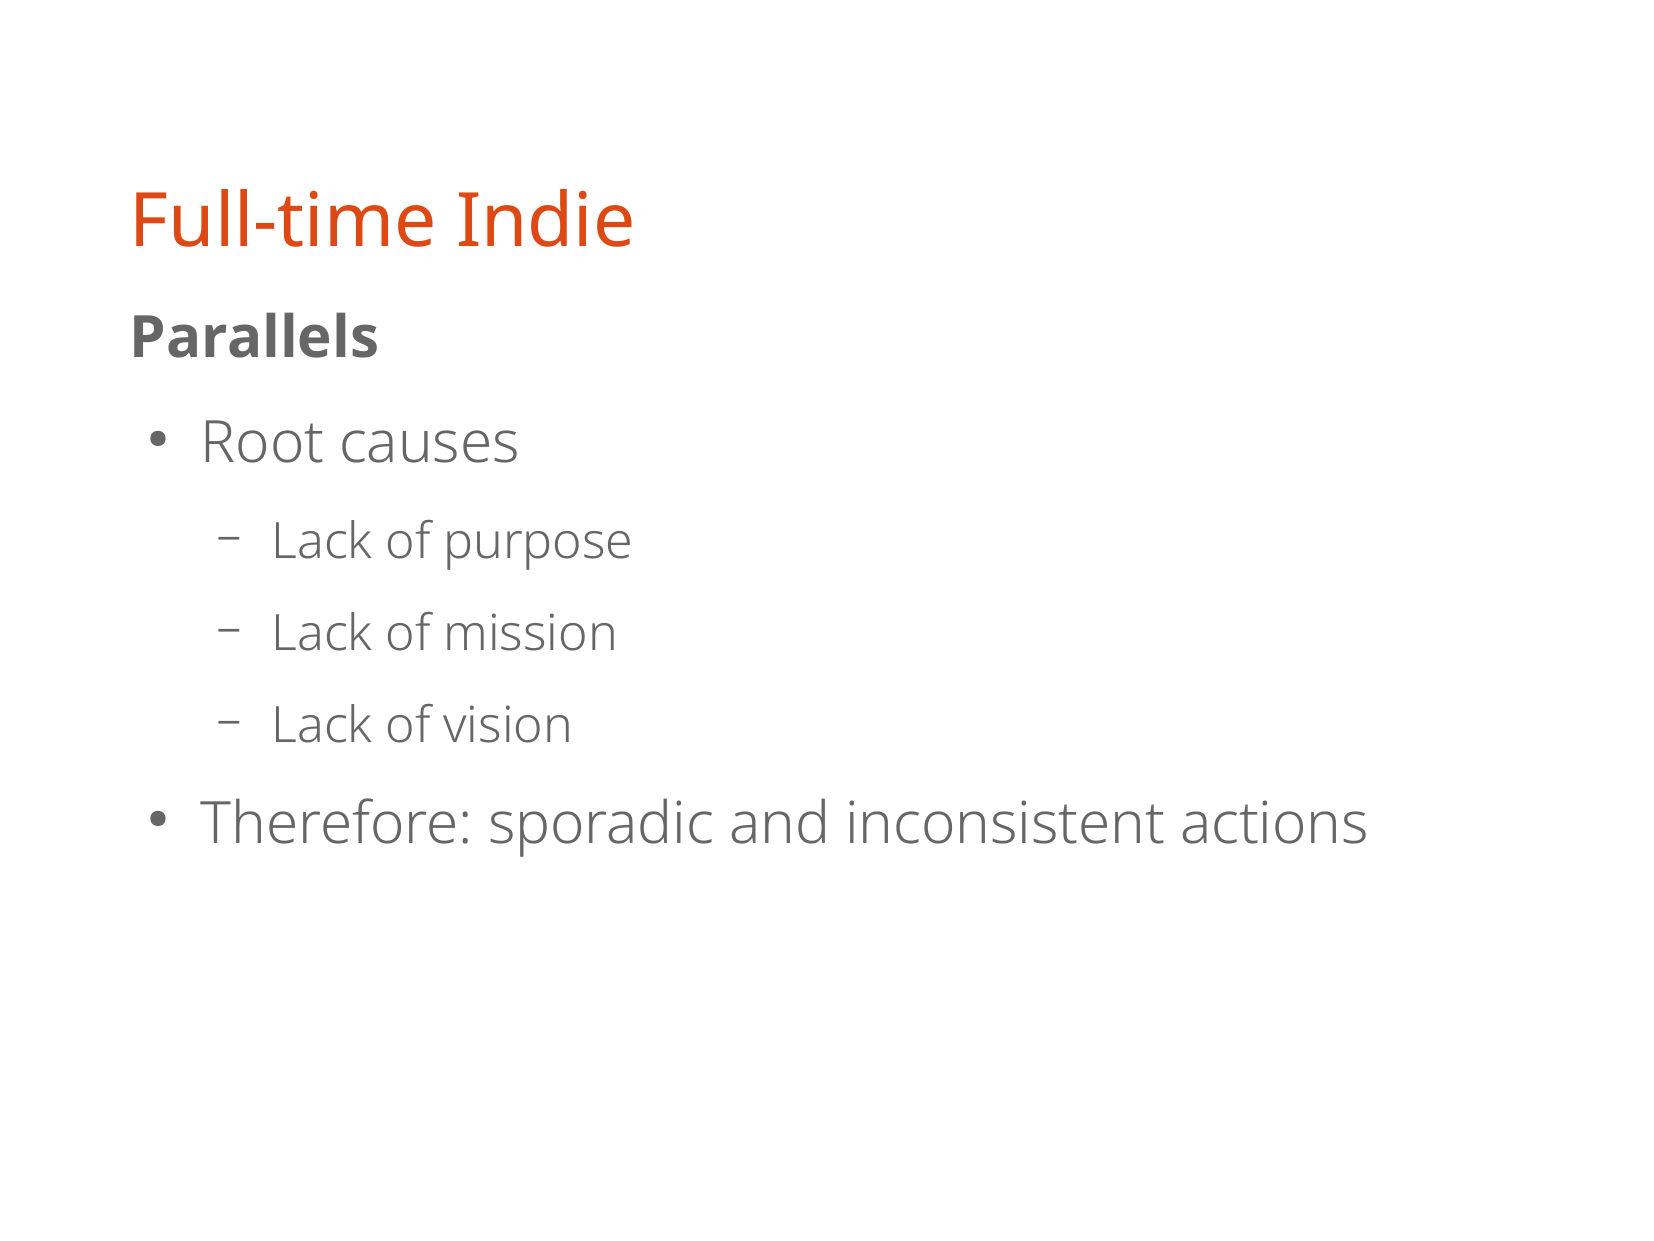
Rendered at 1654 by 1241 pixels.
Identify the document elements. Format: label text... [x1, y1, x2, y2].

list Parallels Root causes Lack of purpose Lack of mission Lack of vision Therefore: sporadic and inconsistent actions [129, 295, 1518, 1010]
title Full-time Indie [129, 153, 1518, 281]
